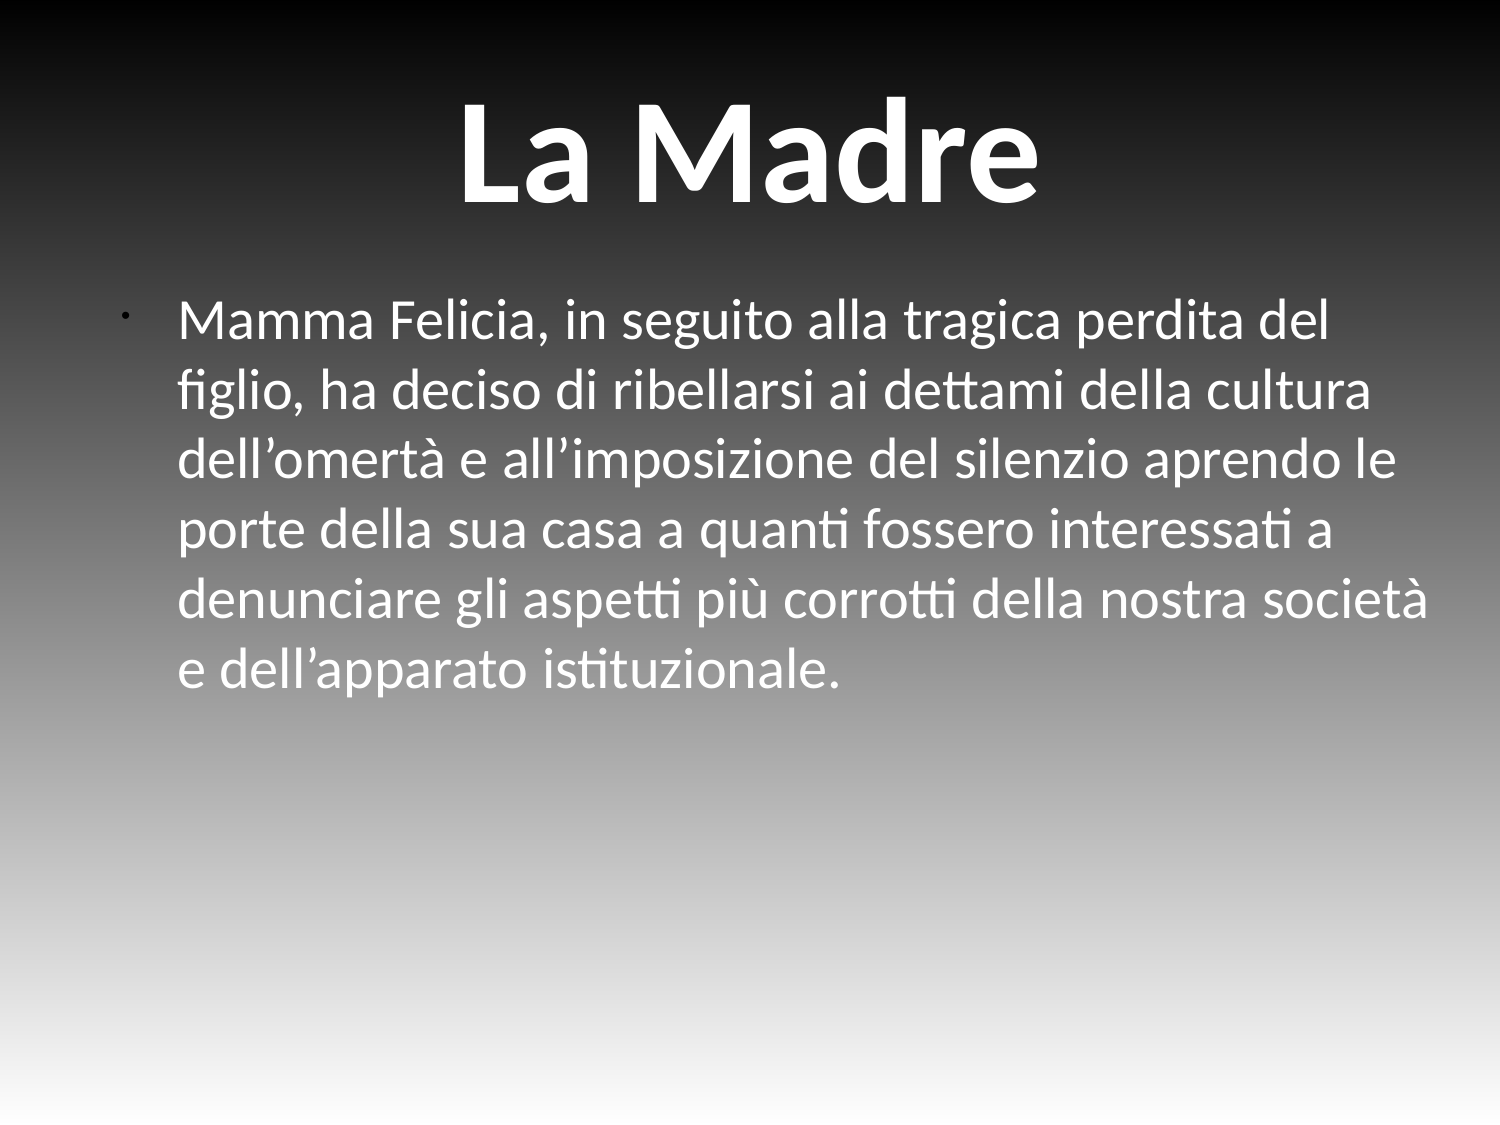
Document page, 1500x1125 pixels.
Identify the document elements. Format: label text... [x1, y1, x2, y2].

list Mamma Felicia, in seguito alla tragica perdita del figlio, ha deciso di ribellarsi ai dettami della cultura dell’omertà e all’imposizione del silenzio aprendo le porte della sua casa a quanti fossero interessati a denunciare gli aspetti più corrotti della nostra società e dell’apparato istituzionale. [106, 273, 1457, 1016]
title La Madre [75, 45, 1425, 233]
